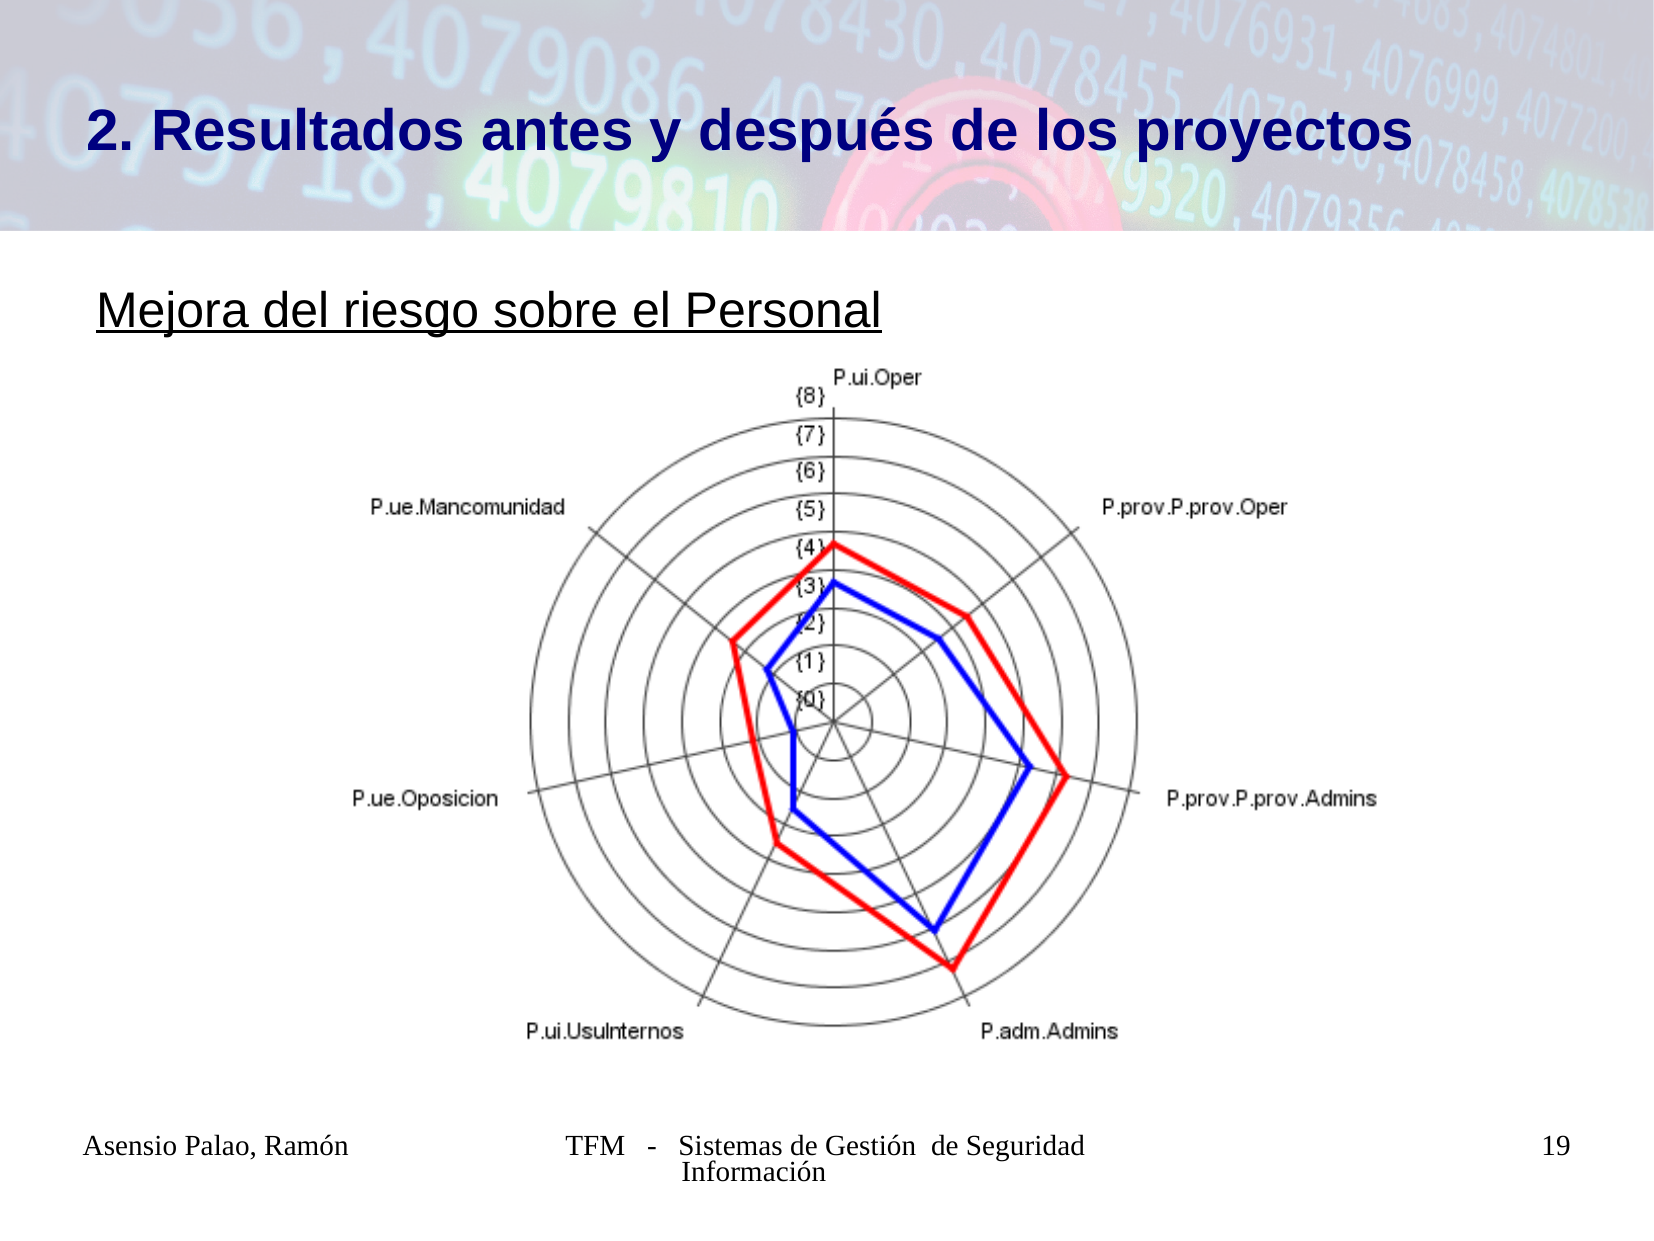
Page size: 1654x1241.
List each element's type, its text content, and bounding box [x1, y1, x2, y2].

text_box Mejora del riesgo sobre el Personal [81, 274, 1606, 1241]
picture [332, 345, 1396, 1092]
picture [0, 0, 1654, 1241]
text_box 2. Resultados antes y después de los proyectos [71, 90, 1654, 226]
